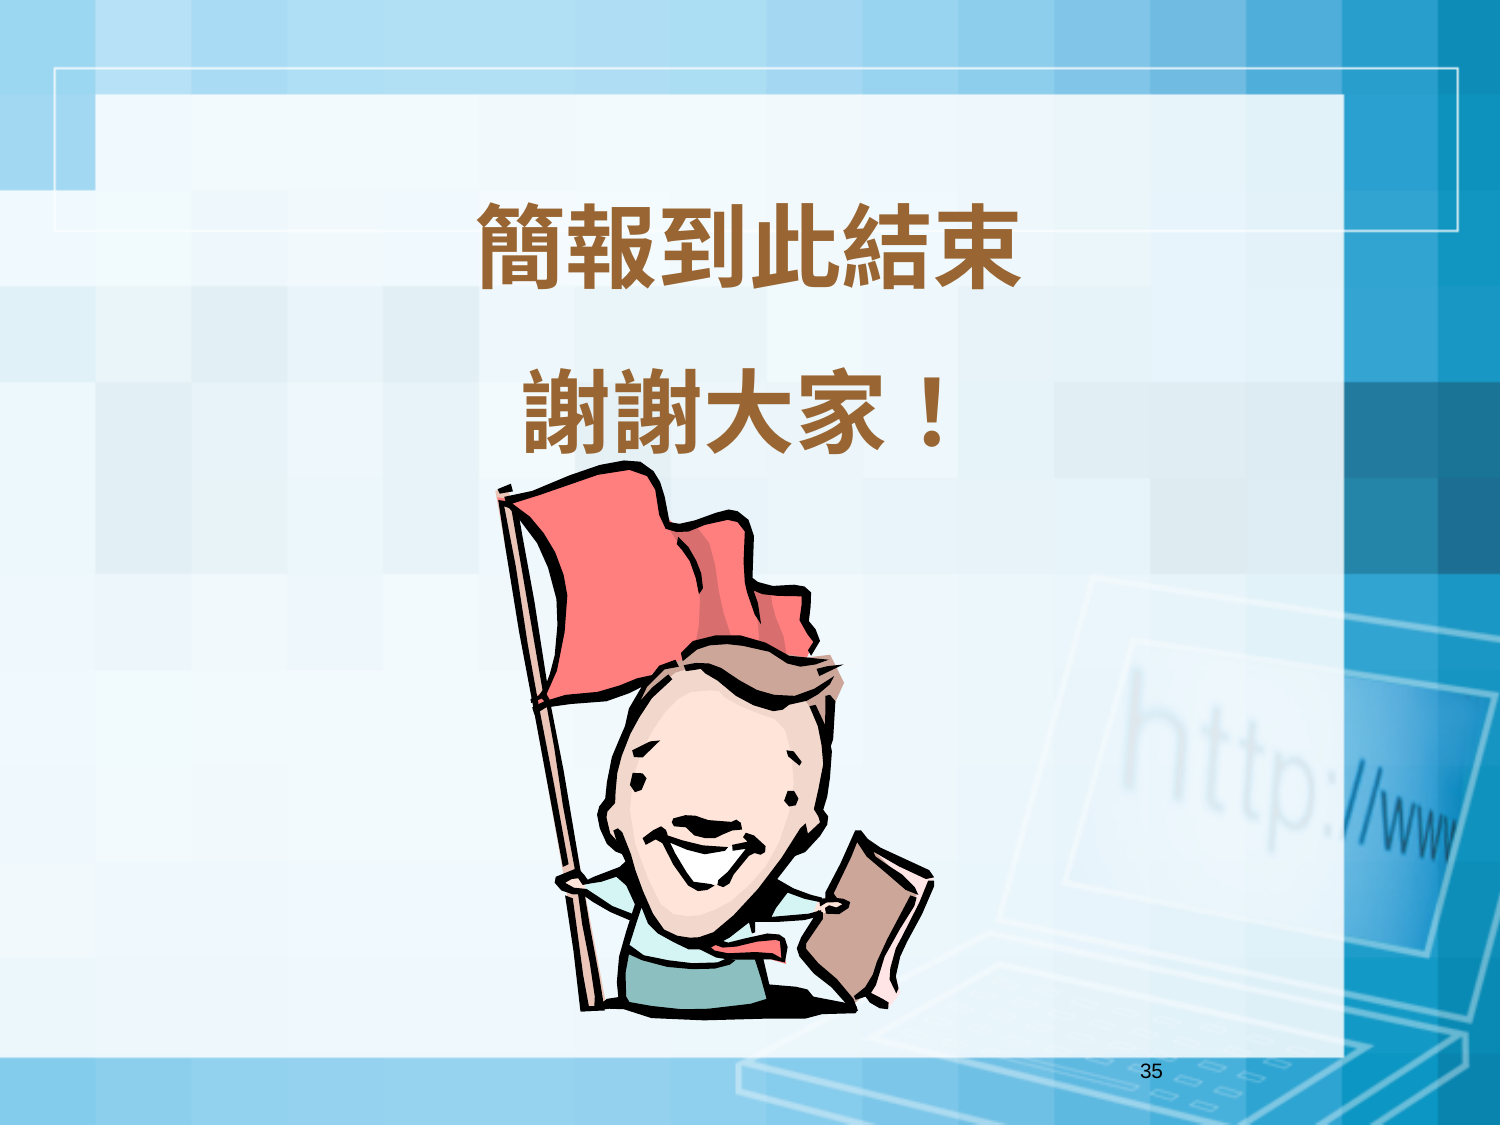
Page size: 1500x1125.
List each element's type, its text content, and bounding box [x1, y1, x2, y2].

picture [495, 456, 940, 1026]
title 簡報到此結束 謝謝大家！ [430, 42, 1068, 557]
text_box [1125, 1050, 1338, 1125]
